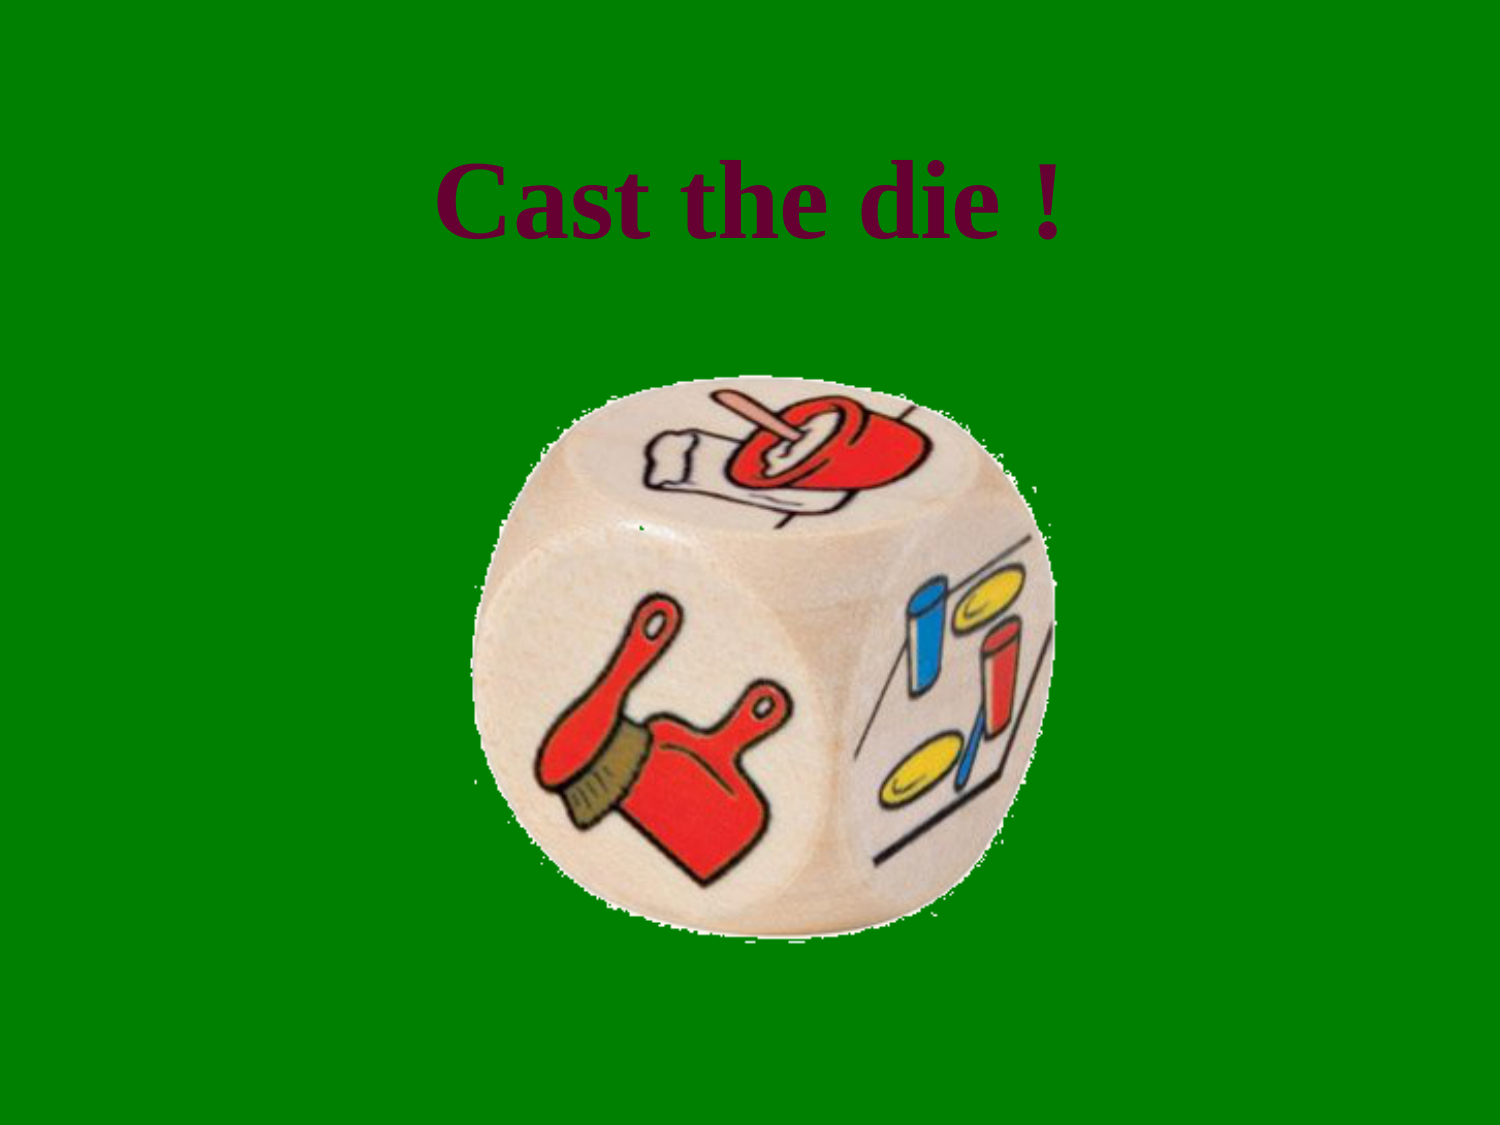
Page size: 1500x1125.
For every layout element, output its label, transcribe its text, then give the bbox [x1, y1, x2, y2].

title Cast the die ! [112, 99, 1388, 288]
picture [450, 350, 1075, 962]
